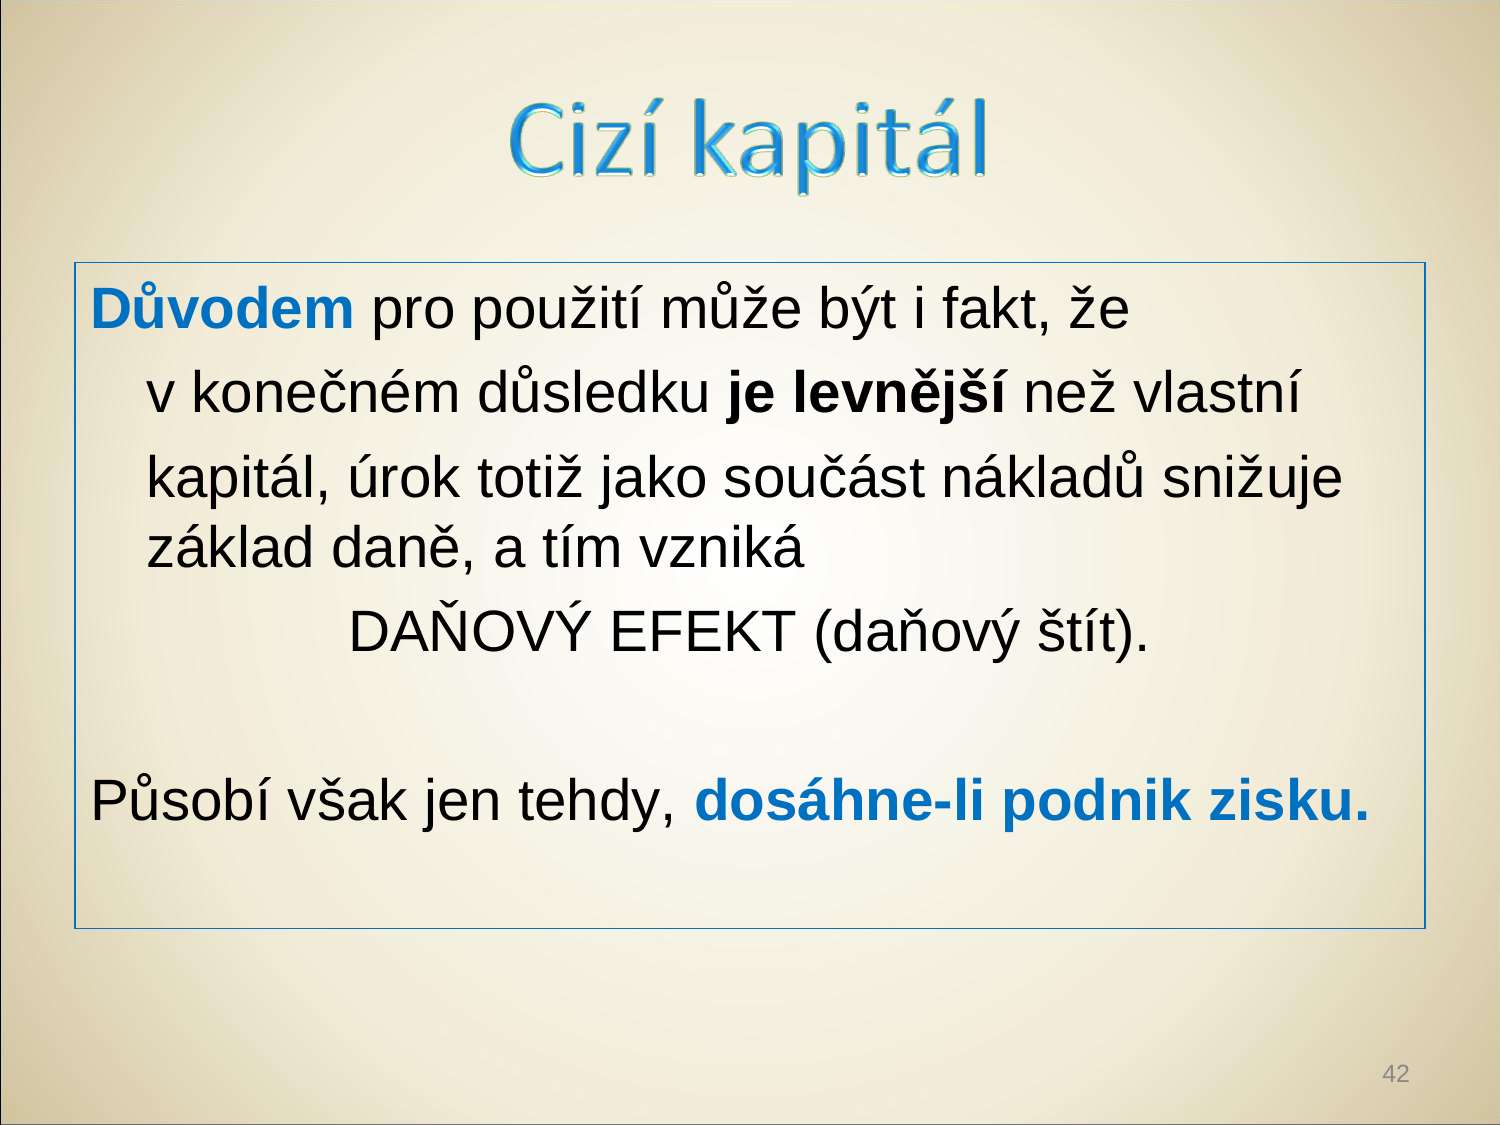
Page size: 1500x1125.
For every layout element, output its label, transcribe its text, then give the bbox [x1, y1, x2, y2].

text_box <číslo> [1074, 1042, 1426, 1103]
text_box [435, 33, 1063, 216]
list Důvodem pro použití může být i fakt, že v konečném důsledku je levnější než vlastní kapitál, úrok totiž jako součást nákladů snižuje základ daně, a tím vzniká DAŇOVÝ EFEKT (daňový štít). Působí však jen tehdy, dosáhne-li podnik zisku. [75, 262, 1426, 929]
picture [0, 0, 1500, 1125]
